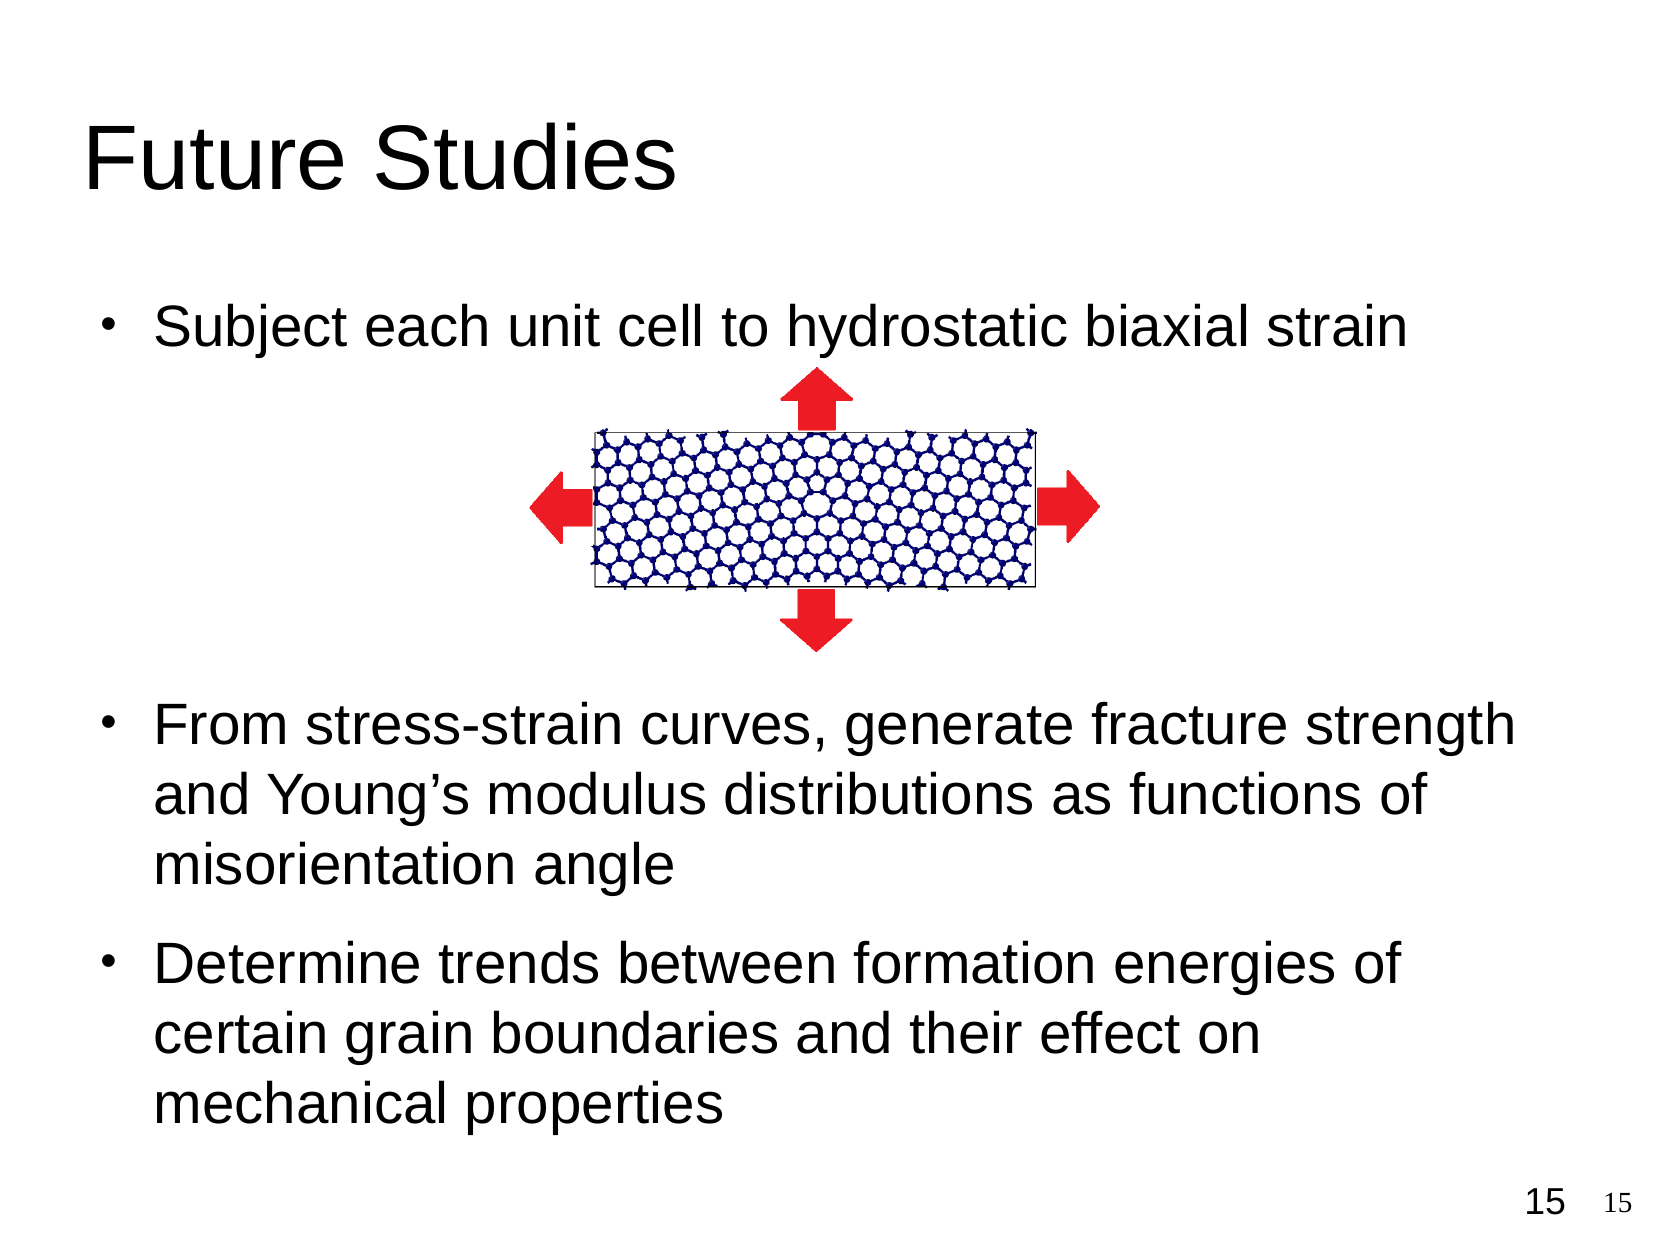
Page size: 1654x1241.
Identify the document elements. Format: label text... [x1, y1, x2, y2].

slide_number <number> [1589, 1182, 1633, 1221]
title Future Studies [82, 49, 1571, 257]
list Subject each unit cell to hydrostatic biaxial strain From stress-strain curves, generate fracture strength and Young’s modulus distributions as functions of misorientation angle Determine trends between formation energies of certain grain boundaries and their effect on mechanical properties [82, 288, 1571, 1171]
